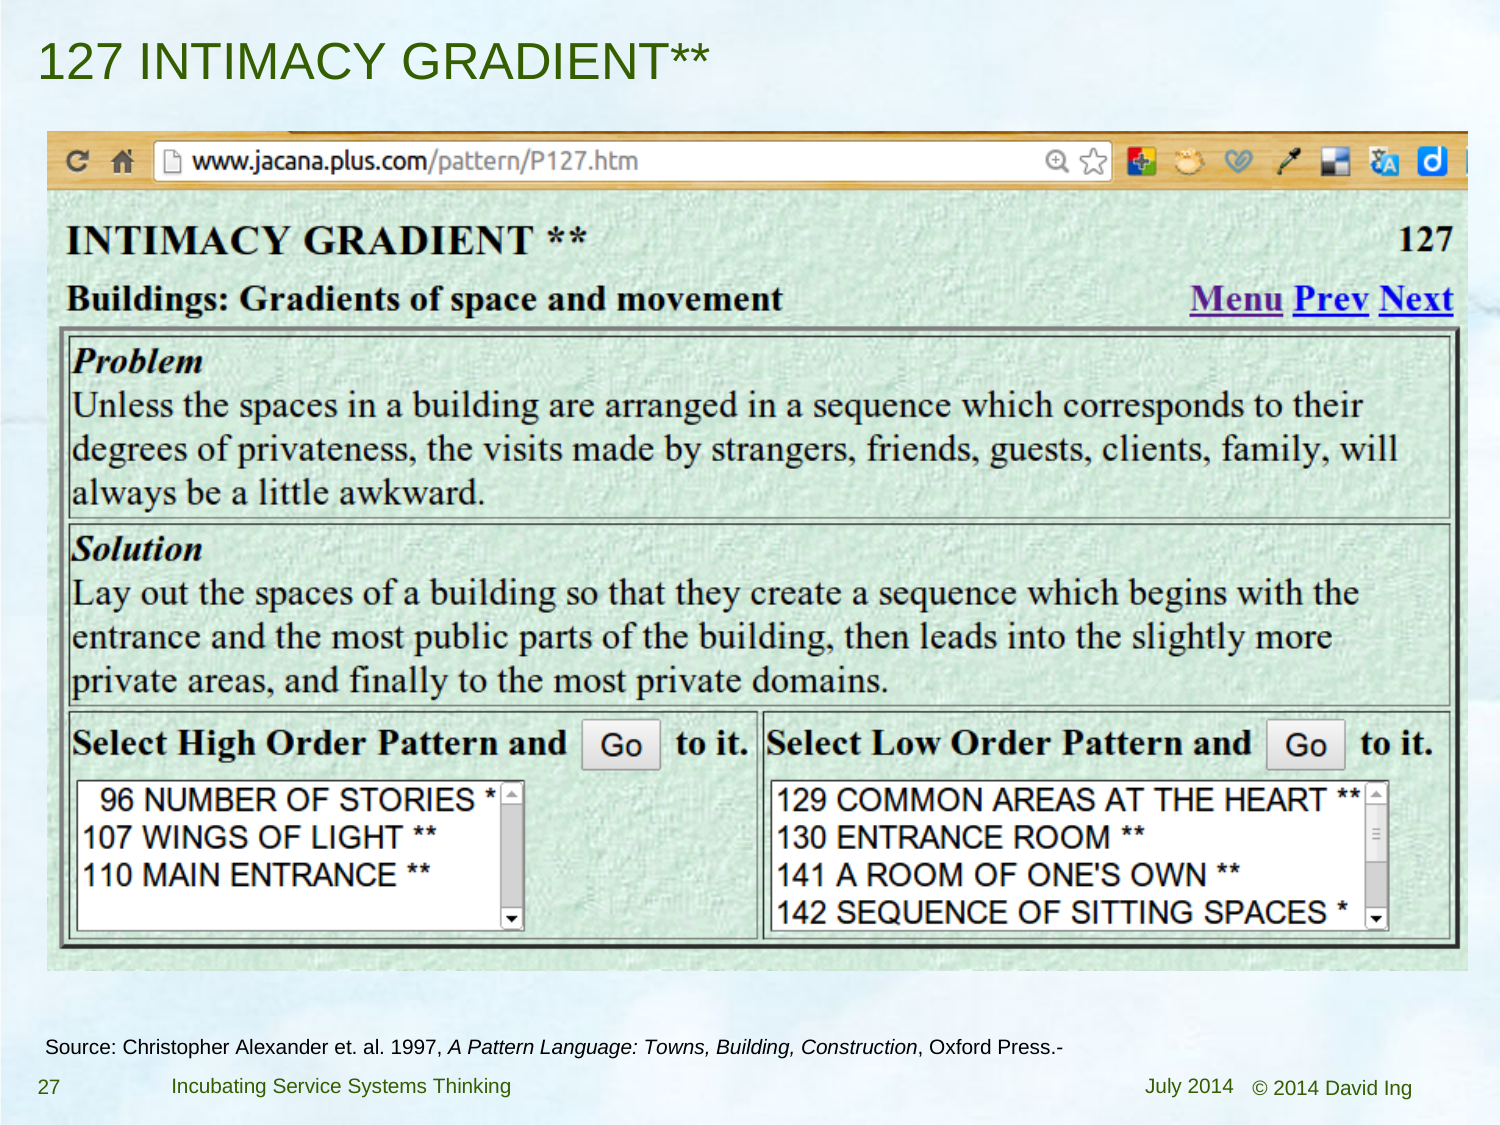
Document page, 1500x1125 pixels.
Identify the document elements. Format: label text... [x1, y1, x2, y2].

picture [0, 0, 1500, 1125]
text_box Source: Christopher Alexander et. al. 1997, A Pattern Language: Towns, Building, Construction, Oxford Press.- [30, 1026, 1426, 1088]
title 127 INTIMACY GRADIENT** [37, 37, 1463, 152]
